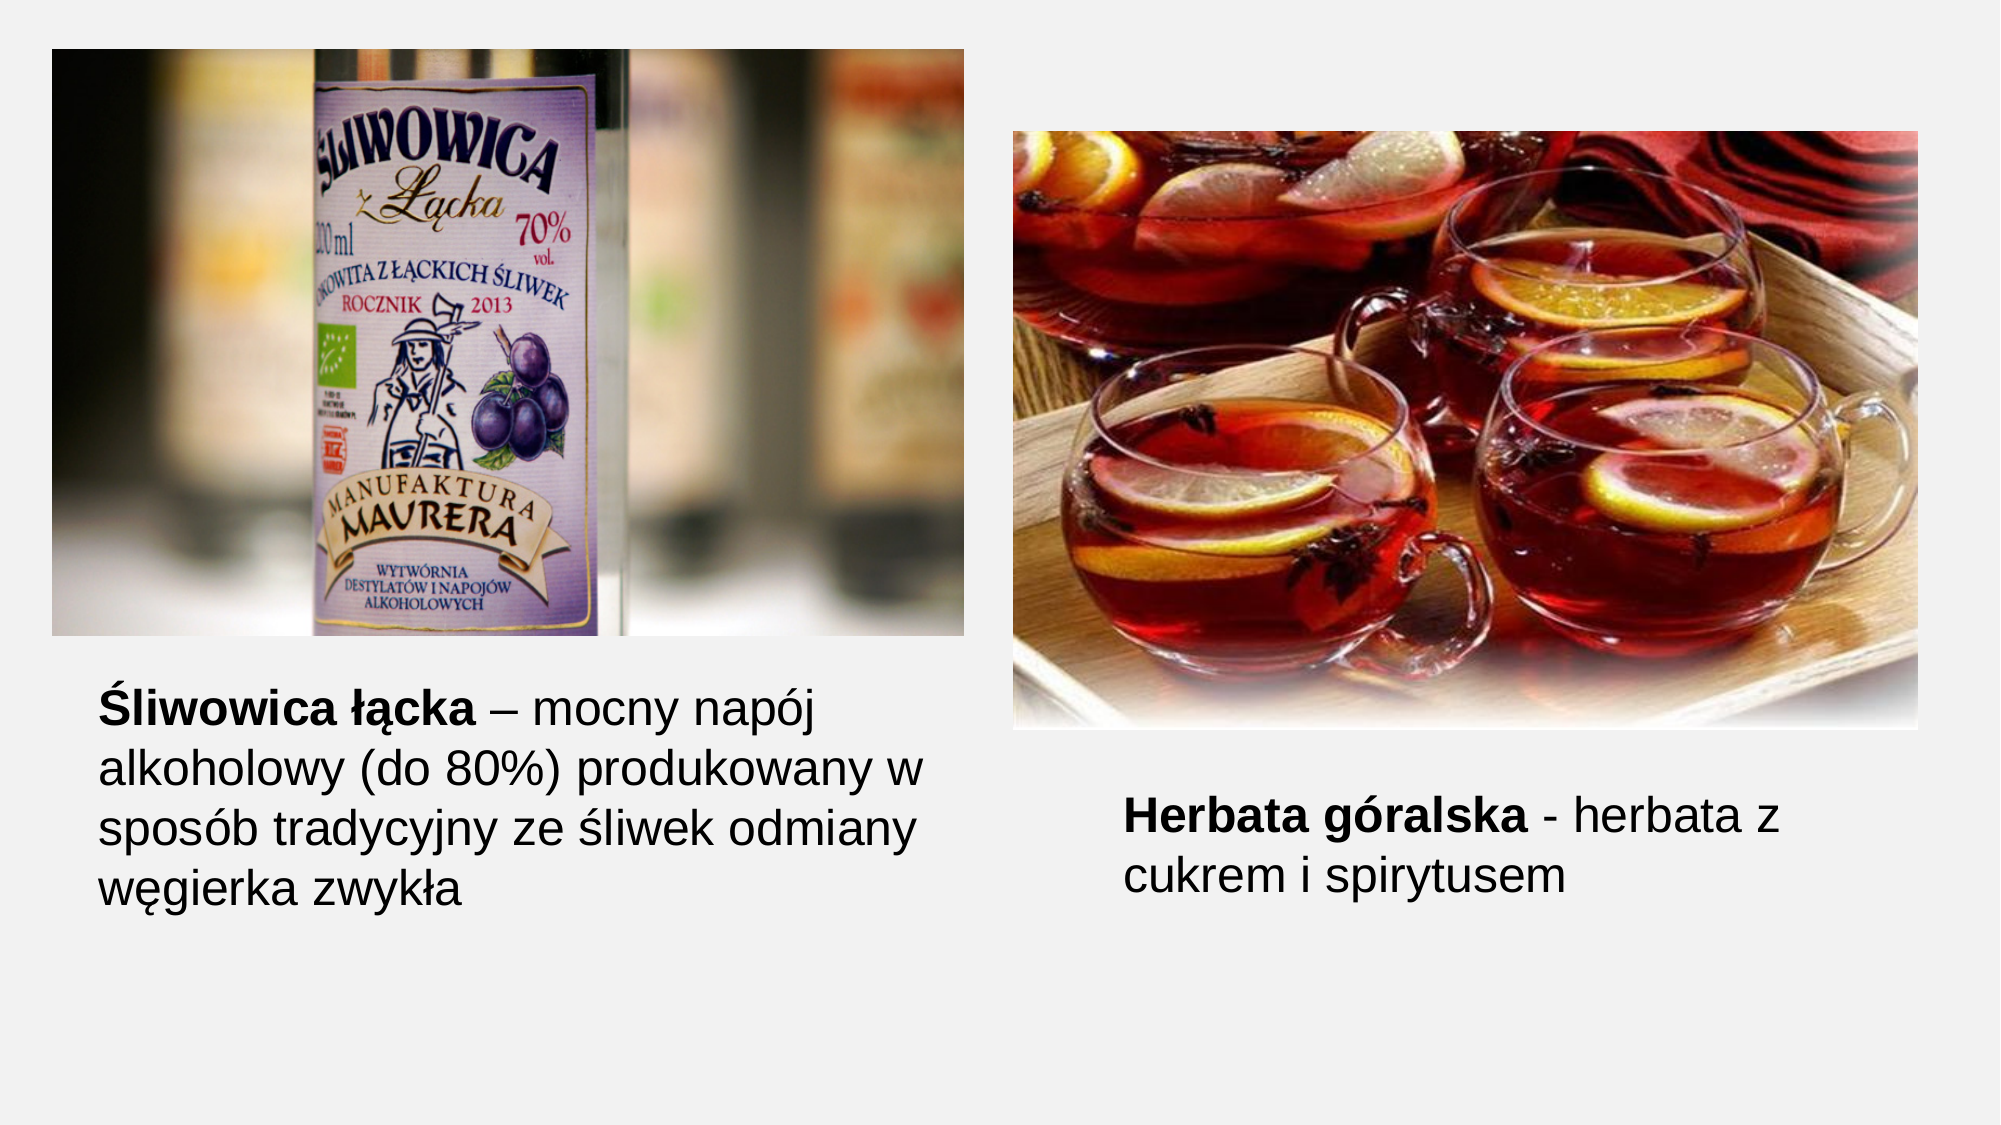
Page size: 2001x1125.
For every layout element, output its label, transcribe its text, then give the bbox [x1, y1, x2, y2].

picture [1013, 131, 1918, 730]
text_box Herbata góralska - herbata z cukrem i spirytusem [1108, 774, 1963, 910]
text_box Śliwowica łącka – mocny napój alkoholowy (do 80%) produkowany w sposób tradycyjny ze śliwek odmiany węgierka zwykła [83, 668, 1069, 924]
picture [52, 49, 964, 636]
